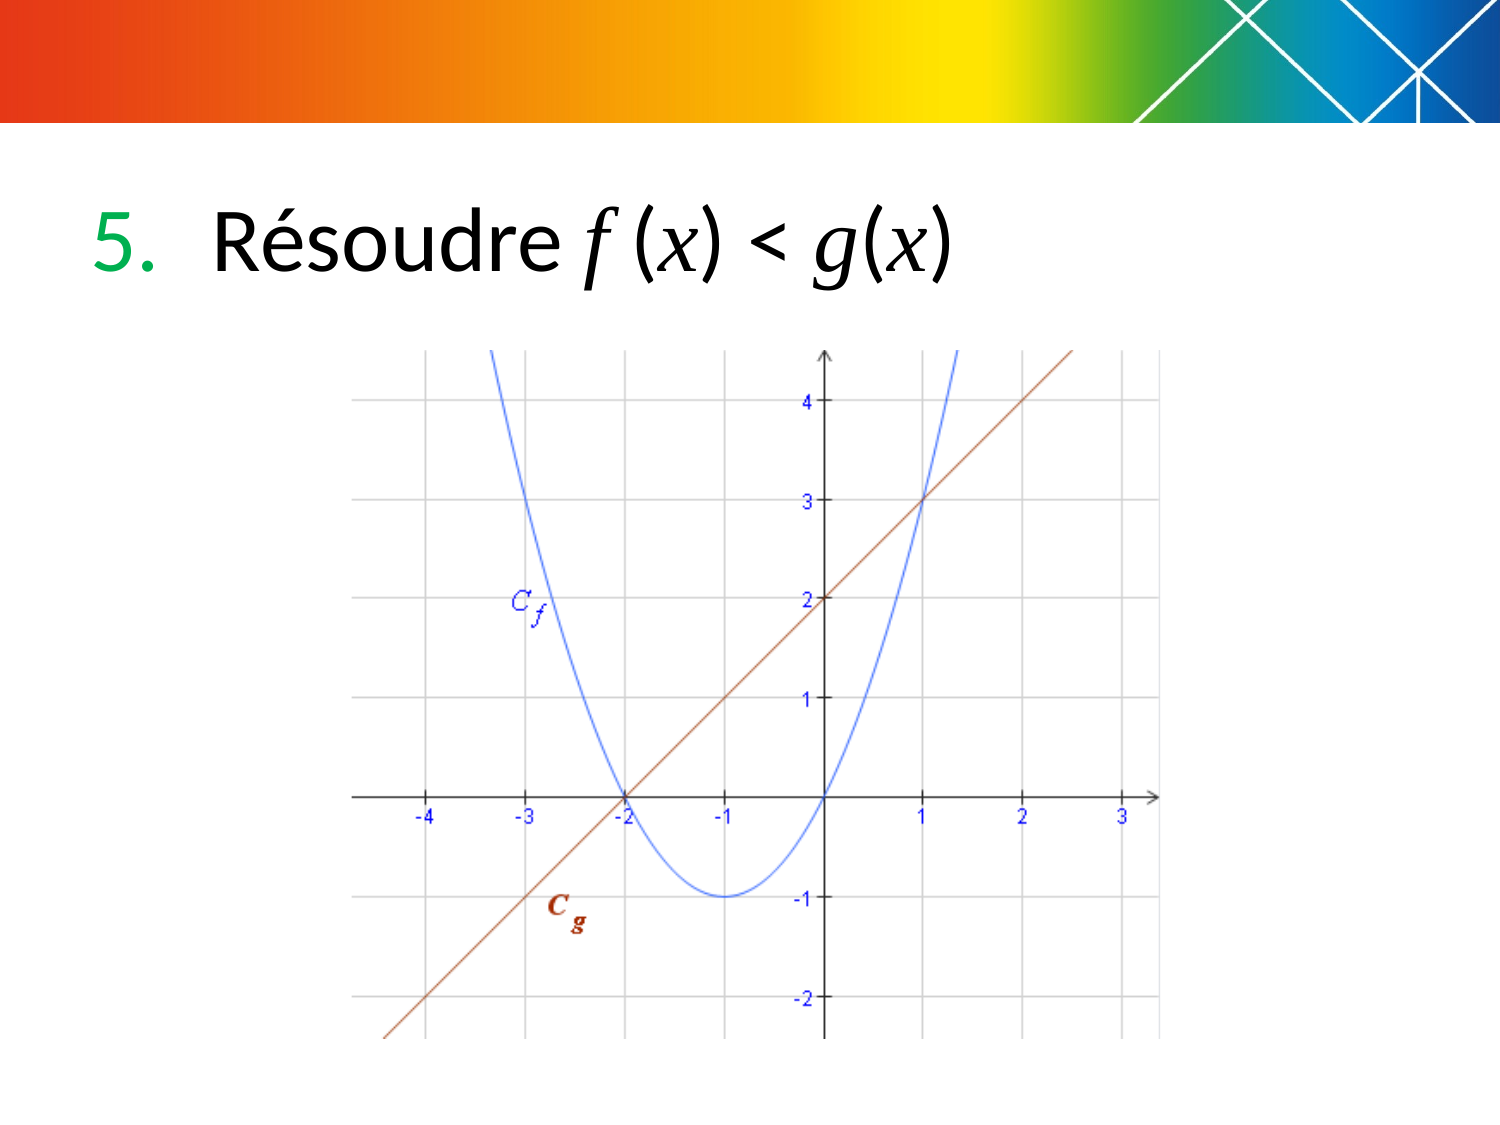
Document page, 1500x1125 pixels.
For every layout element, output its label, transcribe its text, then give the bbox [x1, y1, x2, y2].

picture [0, 0, 1359, 123]
title Résoudre f (x) < g(x) [75, 163, 1426, 305]
picture [1340, 0, 1500, 123]
picture [351, 350, 1161, 1039]
